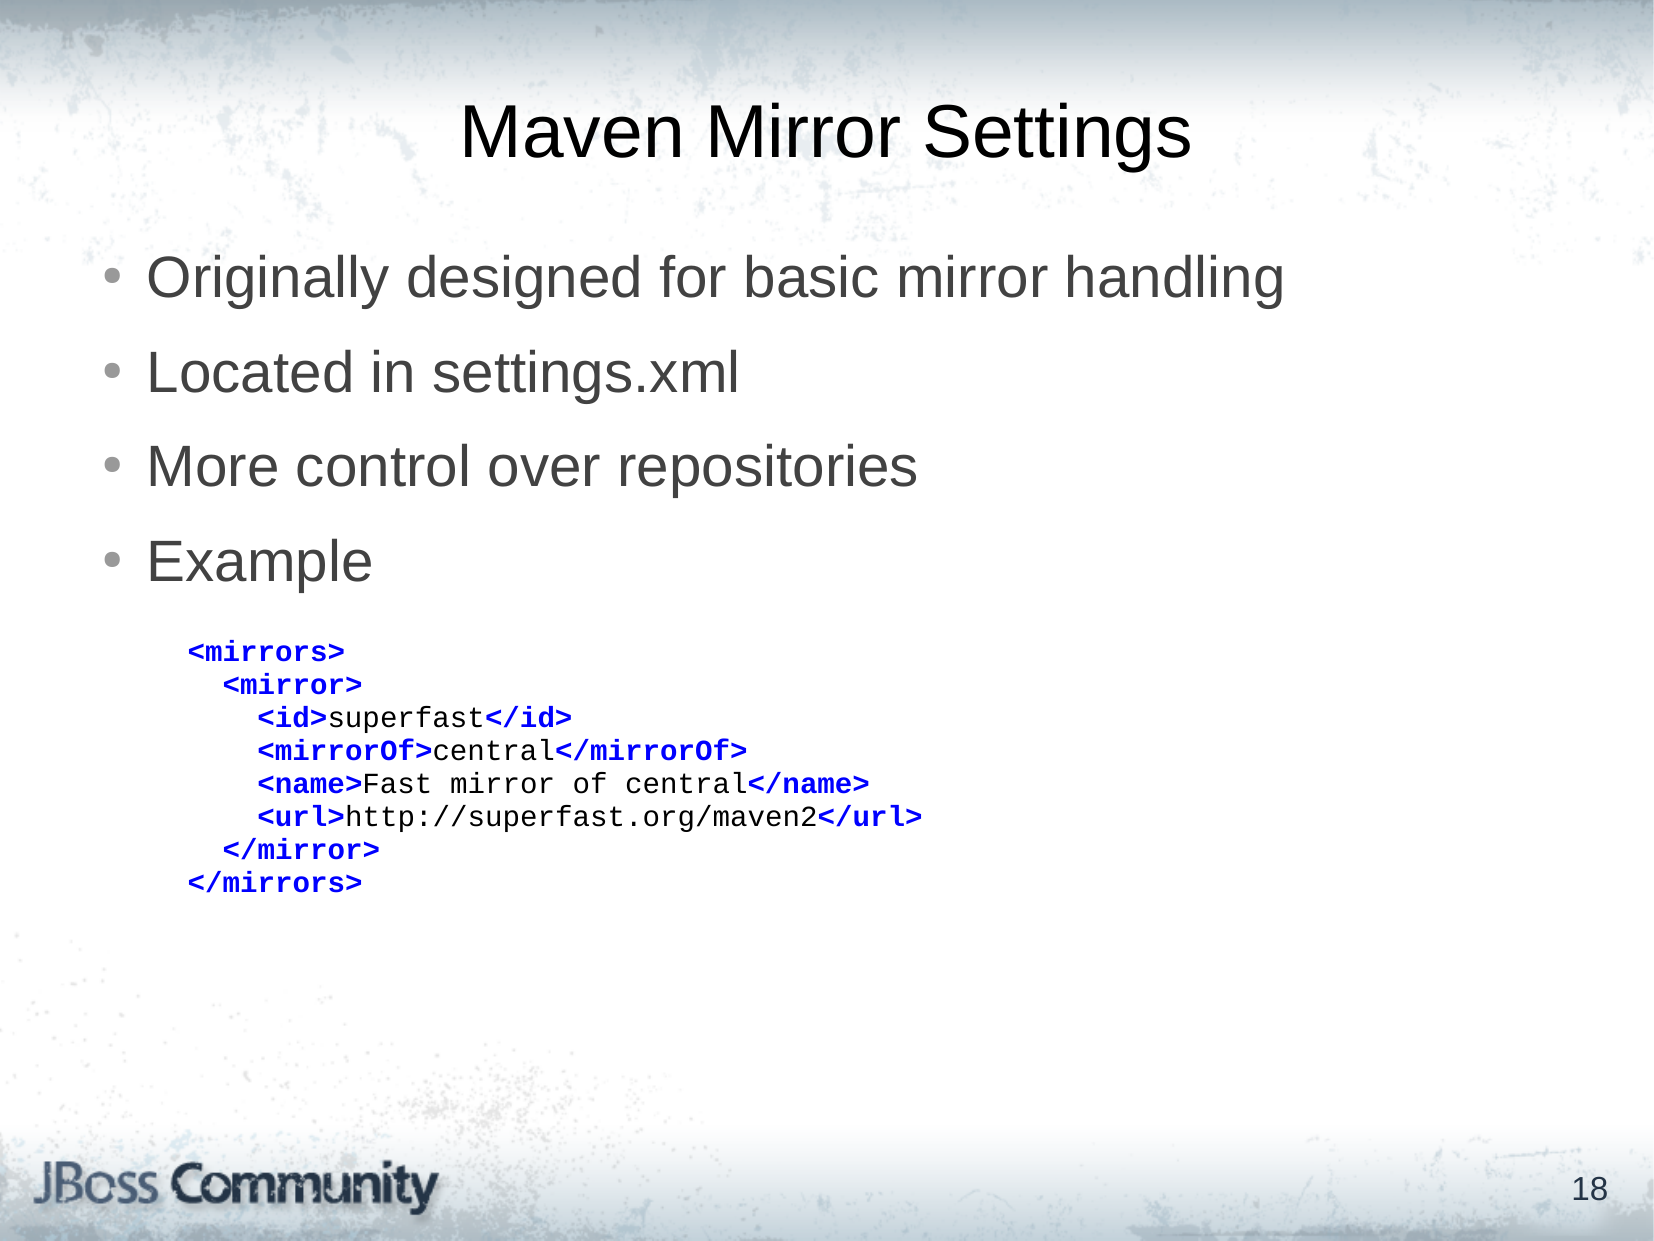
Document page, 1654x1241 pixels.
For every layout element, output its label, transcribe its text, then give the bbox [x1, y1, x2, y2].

title Maven Mirror Settings [82, 37, 1571, 226]
text_box <mirrors> <mirror> <id>superfast</id> <mirrorOf>central</mirrorOf> <name>Fast mirror of central</name> <url>http://superfast.org/maven2</url> </mirror> </mirrors> [187, 637, 1201, 976]
picture [0, 0, 1654, 1241]
list Originally designed for basic mirror handling Located in settings.xml More control over repositories Example [86, 244, 1576, 1039]
